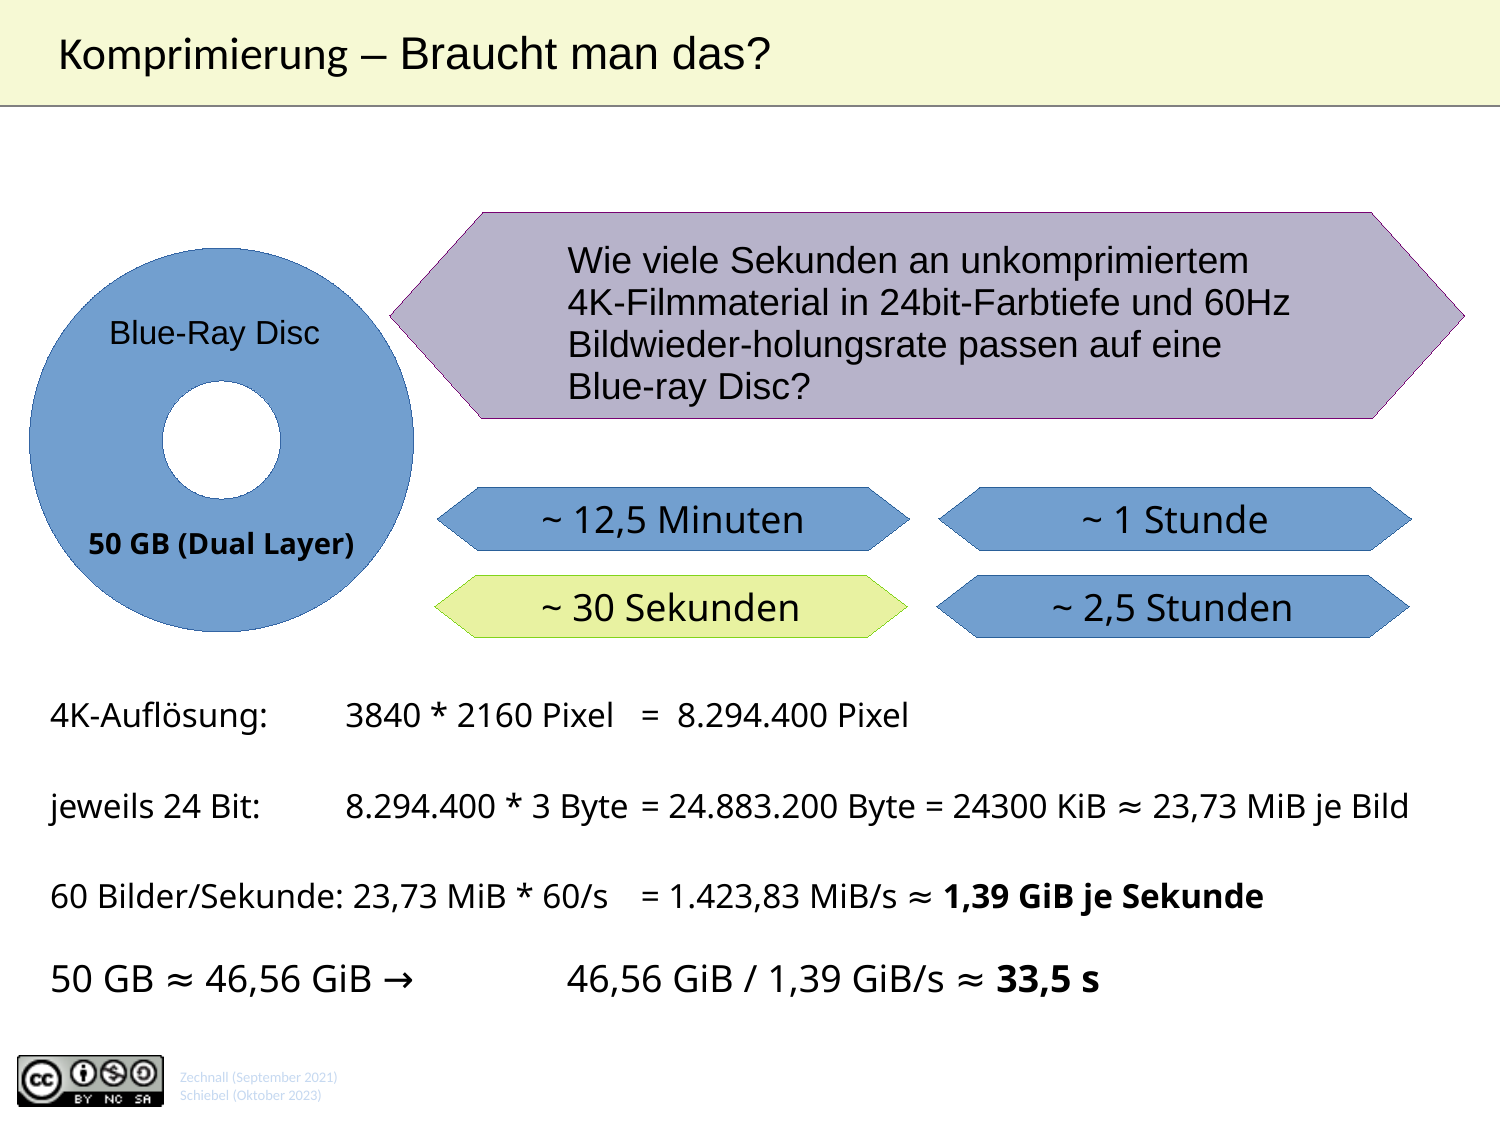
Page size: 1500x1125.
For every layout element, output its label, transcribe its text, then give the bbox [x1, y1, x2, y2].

text_box Blue-Ray Disc [94, 307, 347, 394]
text_box ~ 2,5 Stunden [936, 575, 1410, 638]
text_box 50 GB ≈ 46,56 GiB → 46,56 GiB / 1,39 GiB/s ≈ 33,5 s [35, 944, 1125, 1011]
picture [17, 1055, 164, 1107]
text_box 50 GB (Dual Layer) [59, 516, 384, 571]
text_box ~ 30 Sekunden [434, 575, 908, 638]
text_box ~ 1 Stunde [938, 487, 1412, 551]
text_box Wie viele Sekunden an unkomprimiertem 4K-Filmmaterial in 24bit-Farbtiefe und 60Hz Bildwieder-holungsrate passen auf eine Blue-ray Disc? [552, 231, 1312, 426]
text_box ~ 12,5 Minuten [437, 487, 910, 551]
text_box [389, 212, 1465, 419]
text_box [29, 248, 414, 543]
text_box [81, 571, 362, 632]
text_box 4K-Auflösung: 3840 * 2160 Pixel = 8.294.400 Pixel jeweils 24 Bit: 8.294.400 * 3 Byte = 24.883.200 Byte = 24300 KiB ≈ 23,73 MiB je Bild 60 Bilder/Sekunde: 23,73 MiB * 60/s = 1.423,83 MiB/s ≈ 1,39 GiB je Sekunde [35, 685, 1453, 927]
title Komprimierung – Braucht man das? [59, 0, 1182, 133]
